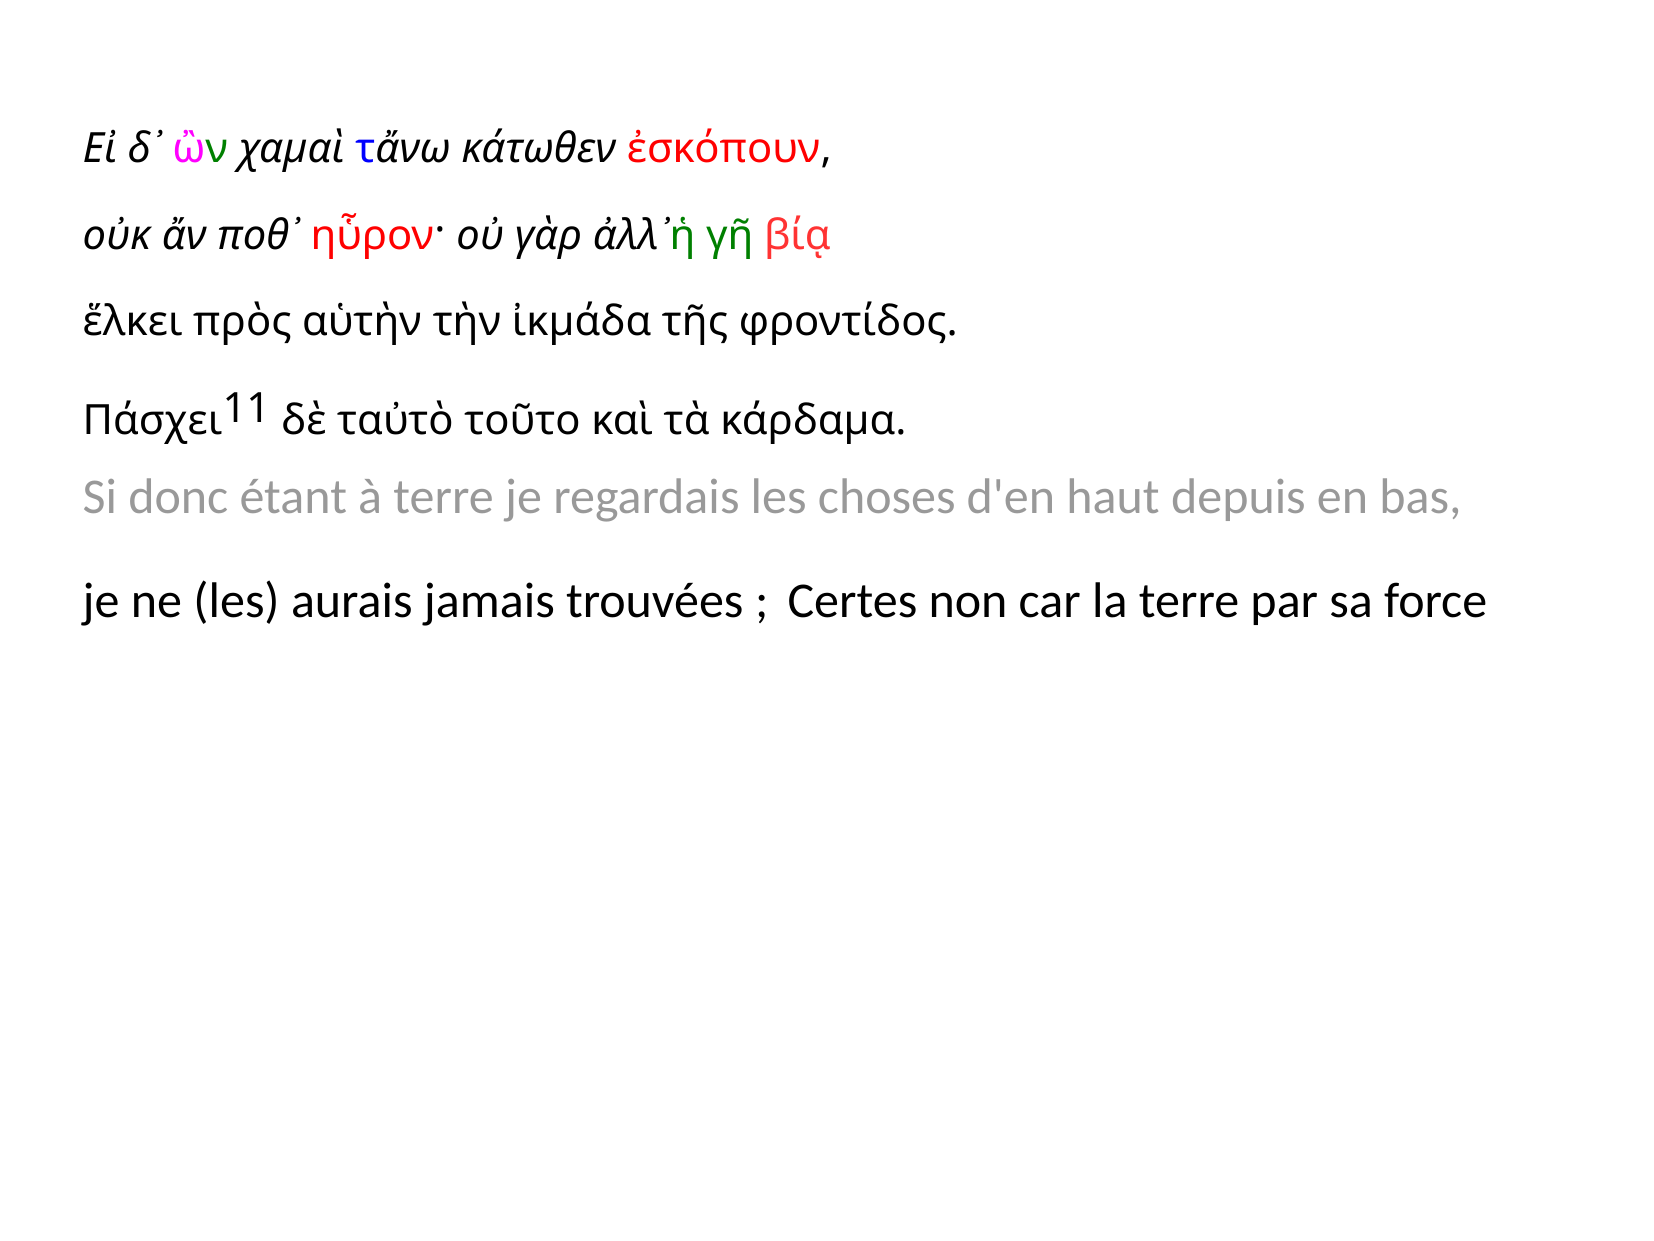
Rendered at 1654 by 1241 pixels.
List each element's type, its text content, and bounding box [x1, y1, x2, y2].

list Εἰ δ᾿ ὢν χαμαὶ τἄνω κάτωθεν ἐσκόπουν, οὐκ ἄν ποθ᾿ ηὗρον· οὐ γὰρ ἀλλ᾿ἡ γῆ βίᾳ ἕλκει πρὸς αὑτὴν τὴν ἰκμάδα τῆς φροντίδος. Πάσχει11 δὲ ταὐτὸ τοῦτο καὶ τὰ κάρδαμα. Si donc étant à terre je regardais les choses d'en haut depuis en bas, je ne (les) aurais jamais trouvées ; Certes non car la terre par sa force [82, 118, 1571, 1188]
